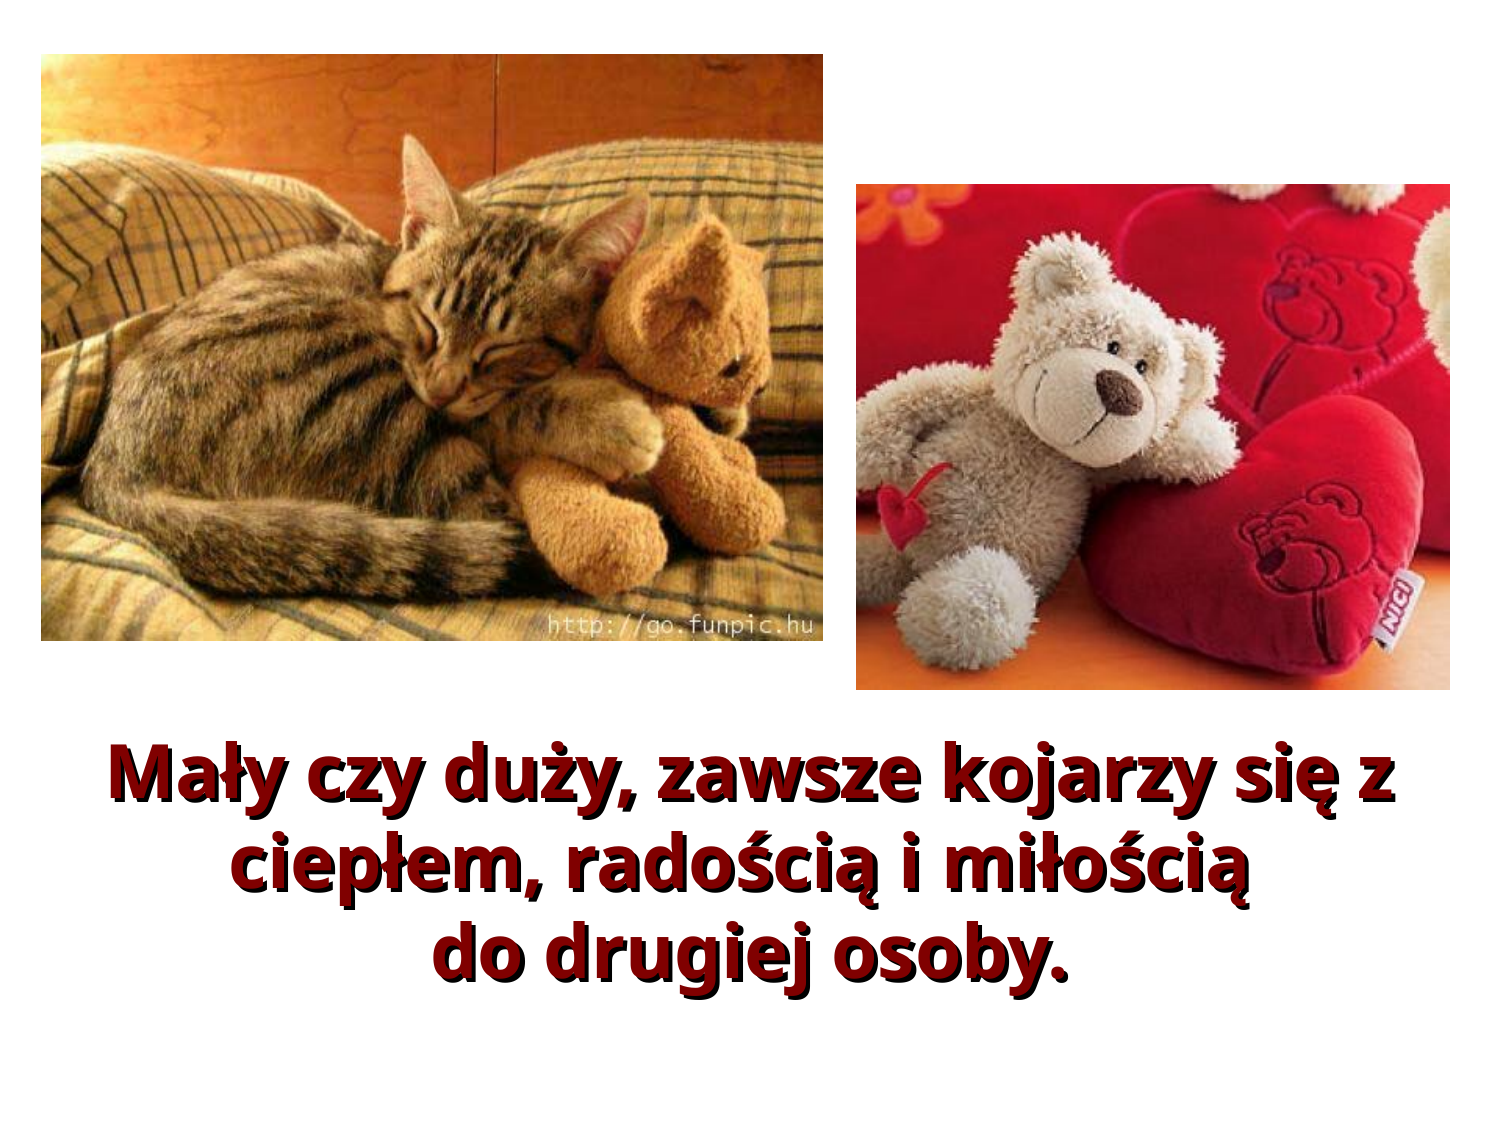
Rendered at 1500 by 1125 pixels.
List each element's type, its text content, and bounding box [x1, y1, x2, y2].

picture [856, 184, 1450, 690]
title Mały czy duży, zawsze kojarzy się z ciepłem, radością i miłością do drugiej osoby. [76, 716, 1424, 1002]
picture [41, 54, 823, 641]
